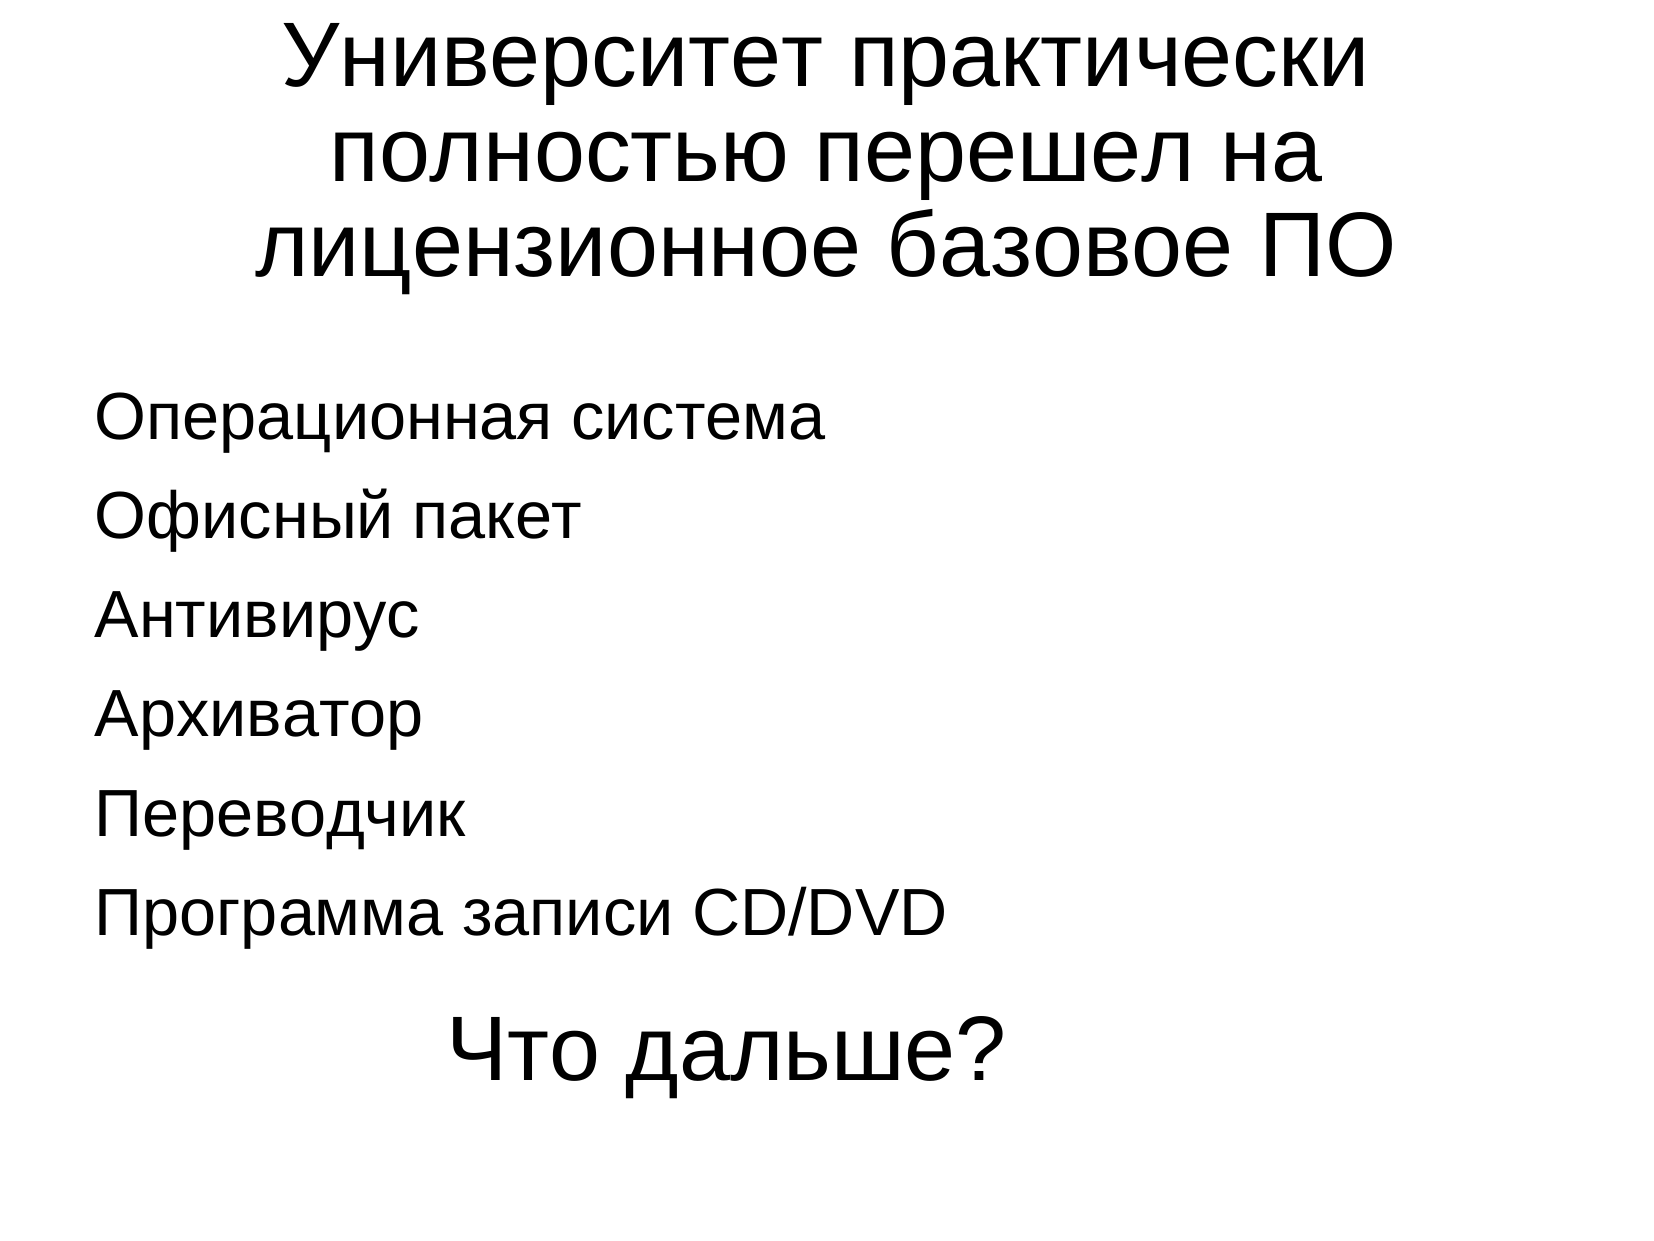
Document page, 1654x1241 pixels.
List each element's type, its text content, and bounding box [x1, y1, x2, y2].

list Операционная система Офисный пакет Антивирус Архиватор Переводчик Программа записи CD/DVD [77, 383, 1565, 955]
title Университет практически полностью перешел на лицензионное базовое ПО [82, 6, 1571, 300]
text_box Что дальше? [431, 997, 1170, 1115]
